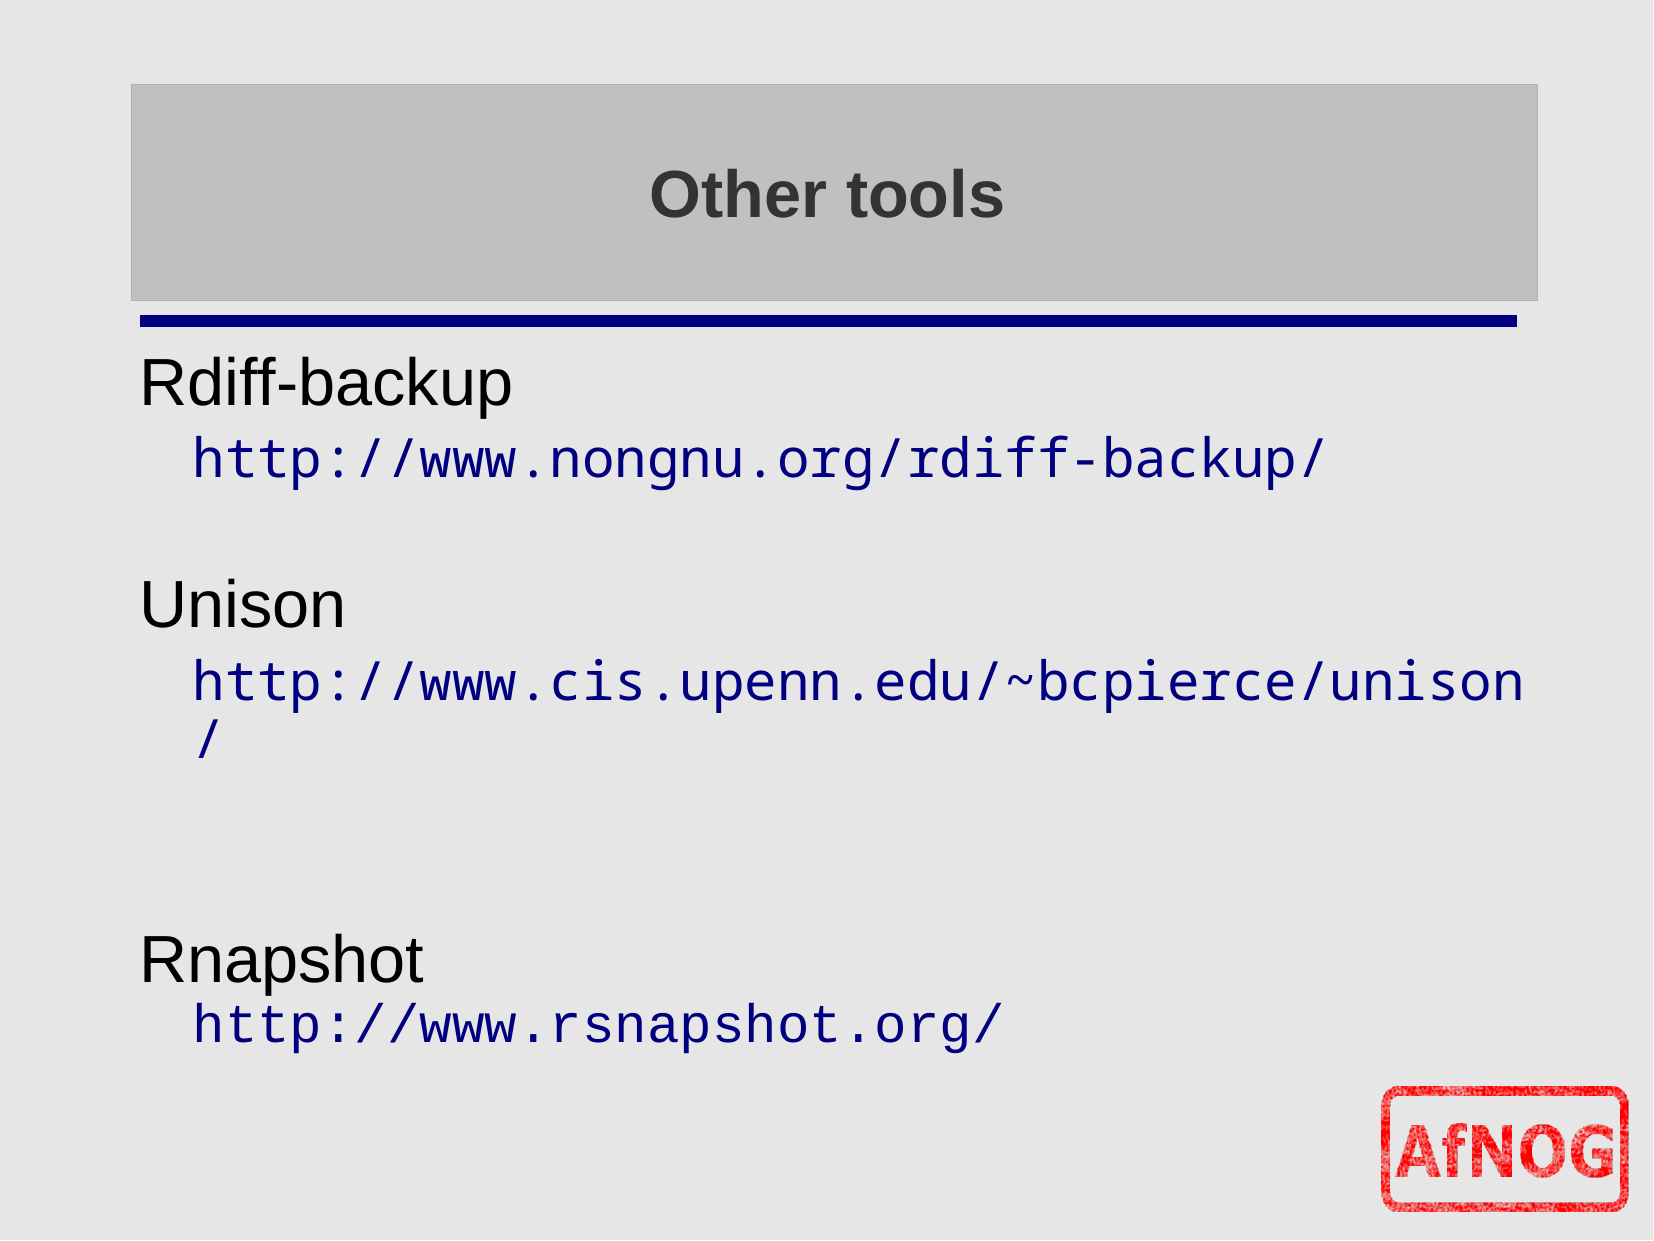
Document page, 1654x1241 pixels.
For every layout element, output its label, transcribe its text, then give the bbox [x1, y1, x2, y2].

list Rdiff-backup http://www.nongnu.org/rdiff-backup/ Unisonhttp://www.cis.upenn.edu/~bcpierce/unison/ Rnapshot http://www.rsnapshot.org/ [121, 344, 1534, 1127]
picture [1381, 1085, 1629, 1212]
title Other tools [121, 91, 1534, 299]
